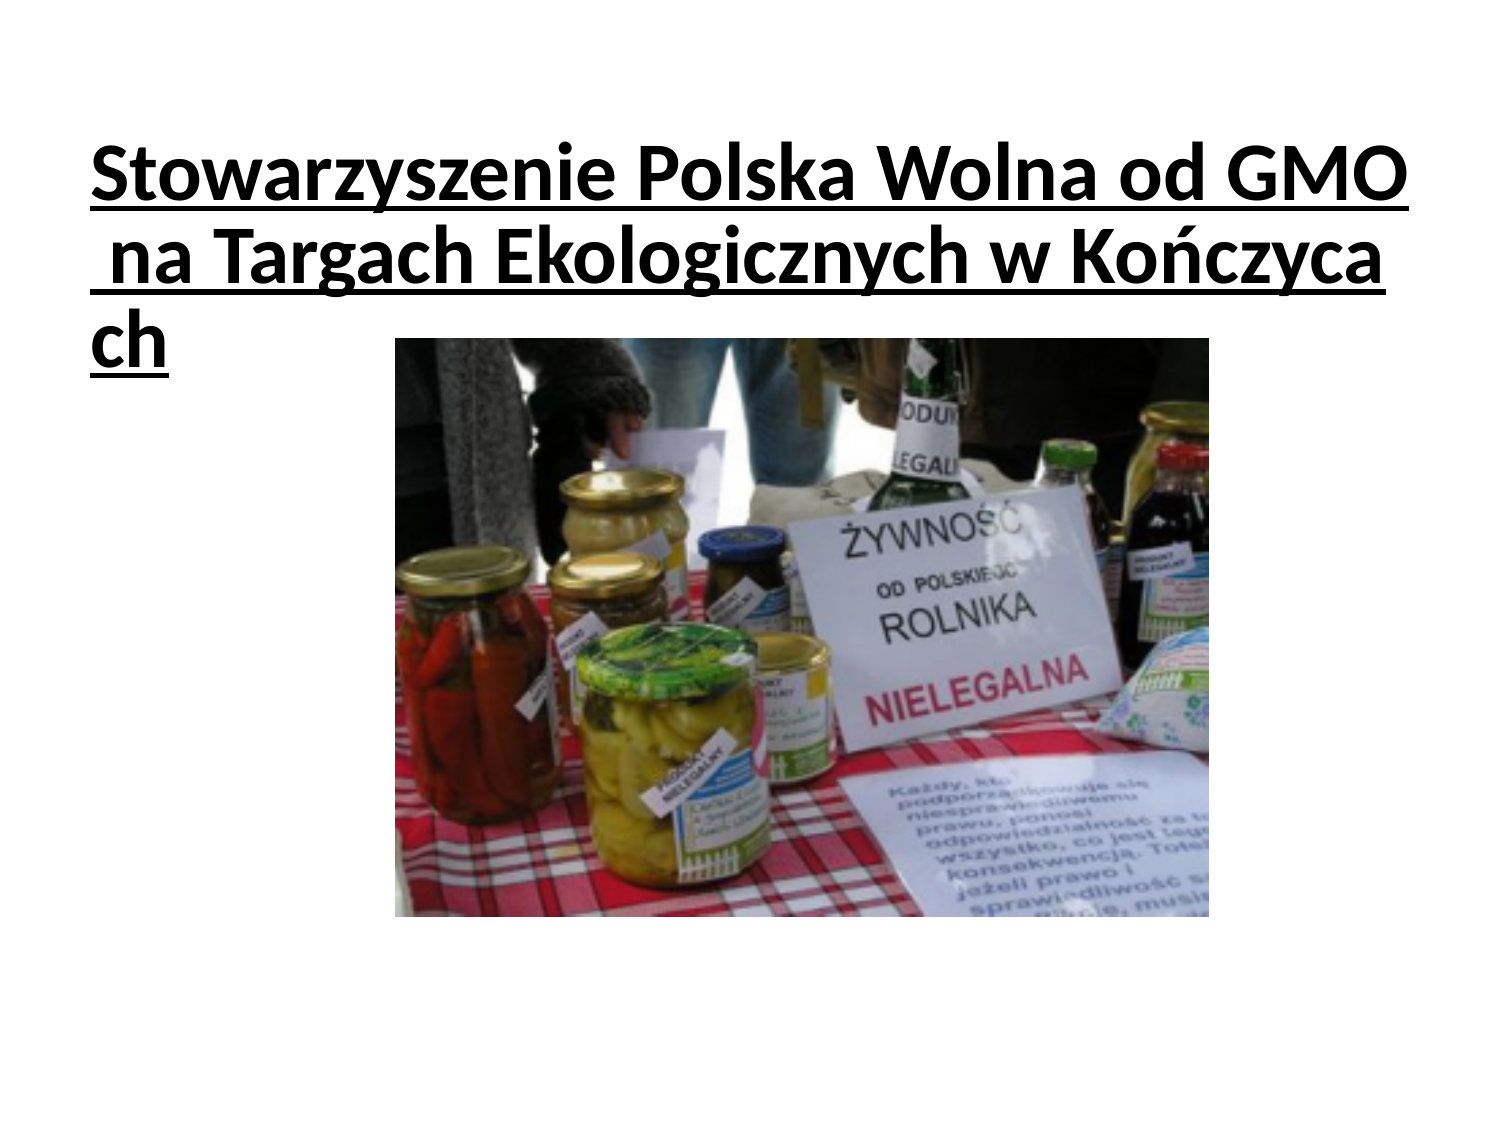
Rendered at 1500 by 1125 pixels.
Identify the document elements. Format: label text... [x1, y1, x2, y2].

title Stowarzyszenie Polska Wolna od GMO na Targach Ekologicznych w Kończycach [75, 101, 1426, 233]
picture [395, 338, 1209, 917]
